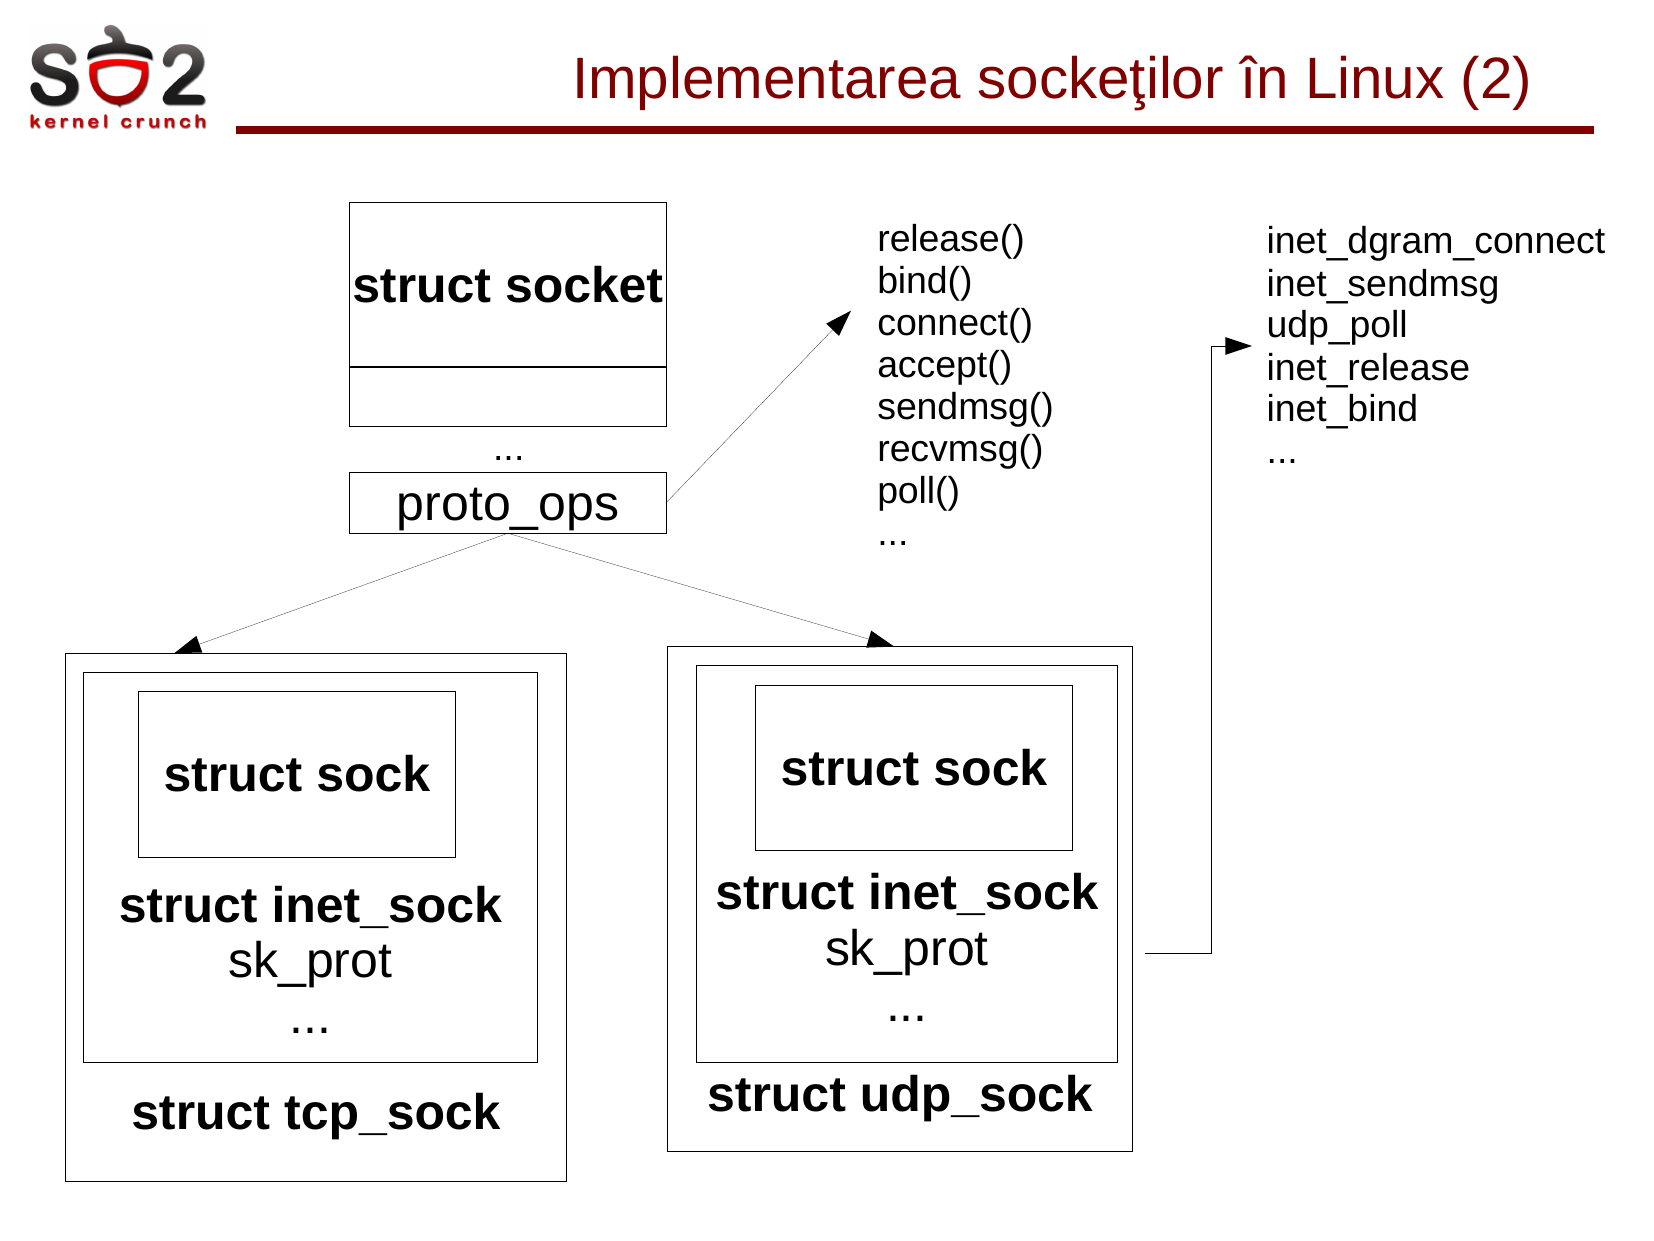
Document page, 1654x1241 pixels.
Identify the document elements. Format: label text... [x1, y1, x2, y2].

text_box inet_dgram_connect inet_sendmsg udp_poll inet_release inet_bind ... [1251, 212, 1621, 480]
text_box ... [478, 419, 540, 477]
text_box struct tcp_sock [65, 653, 567, 1182]
text_box release() bind() connect() accept() sendmsg() recvmsg() poll() ... [862, 210, 1069, 562]
text_box struct socket [349, 202, 667, 366]
picture [29, 23, 121, 130]
text_box proto_ops [349, 472, 667, 534]
title Implementarea sockeţilor în Linux (2) [121, 8, 1534, 148]
text_box struct udp_sock [667, 646, 1133, 1152]
